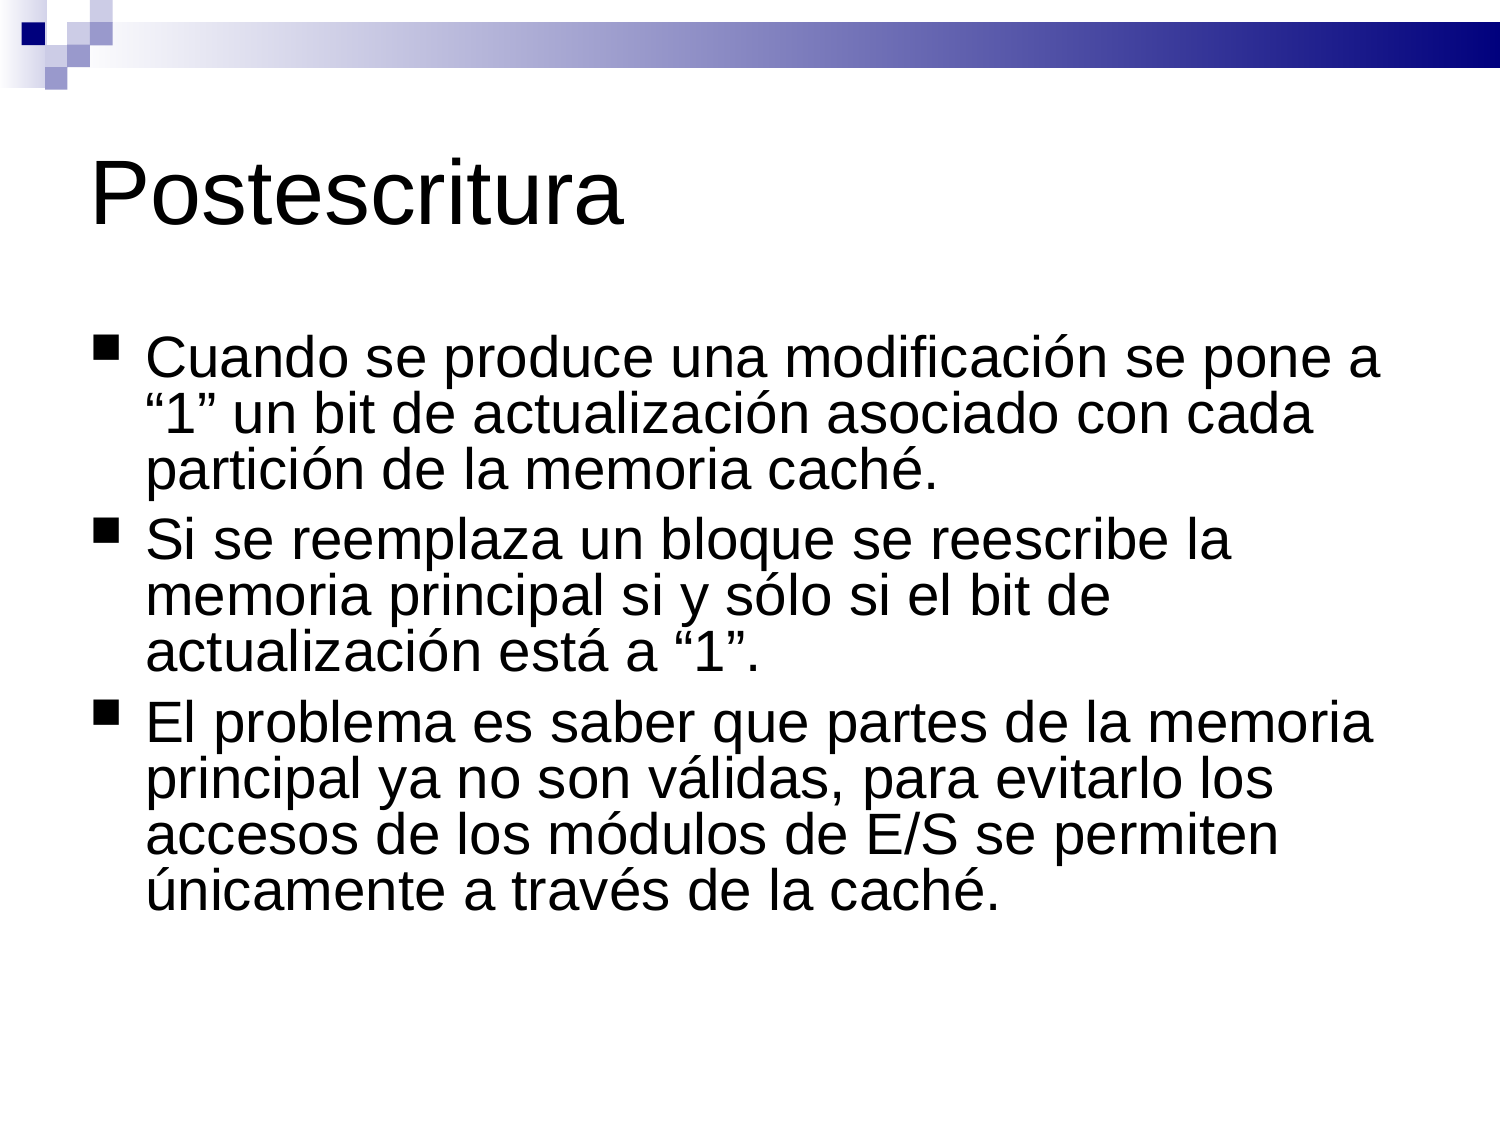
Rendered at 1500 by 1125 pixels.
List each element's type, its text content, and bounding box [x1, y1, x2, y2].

title Postescritura [75, 75, 1426, 301]
list Cuando se produce una modificación se pone a “1” un bit de actualización asociado con cada partición de la memoria caché. Si se reemplaza un bloque se reescribe la memoria principal si y sólo si el bit de actualización está a “1”. El problema es saber que partes de la memoria principal ya no son válidas, para evitarlo los accesos de los módulos de E/S se permiten únicamente a través de la caché. [75, 324, 1426, 963]
